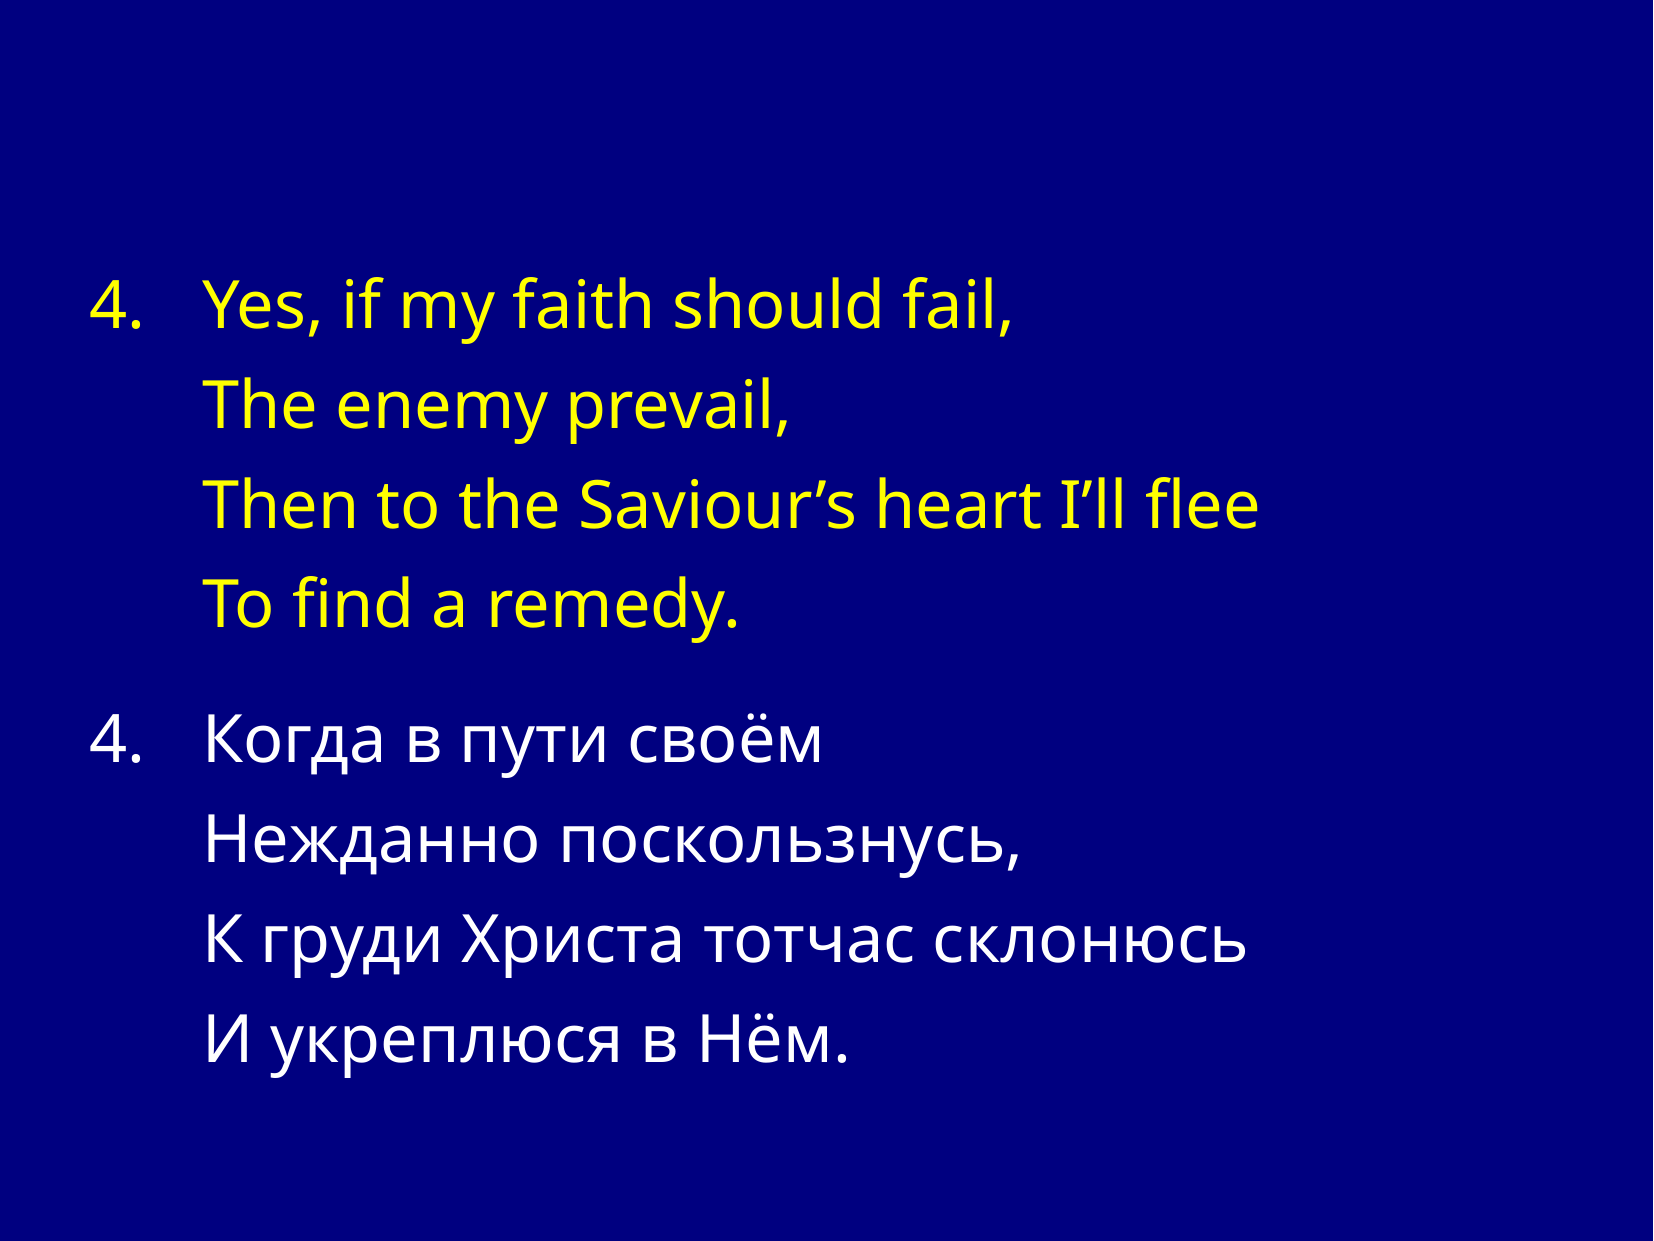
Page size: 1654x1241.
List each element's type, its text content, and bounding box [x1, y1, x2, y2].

text_box 4. Когда в пути своём Нежданно поскользнусь, К груди Христа тотчас склонюсь И укреплюся в Нём. [75, 675, 1576, 1163]
text_box 4. Yes, if my faith should fail, The enemy prevail, Then to the Saviour’s heart I’ll flee To find a remedy. [75, 150, 1576, 638]
